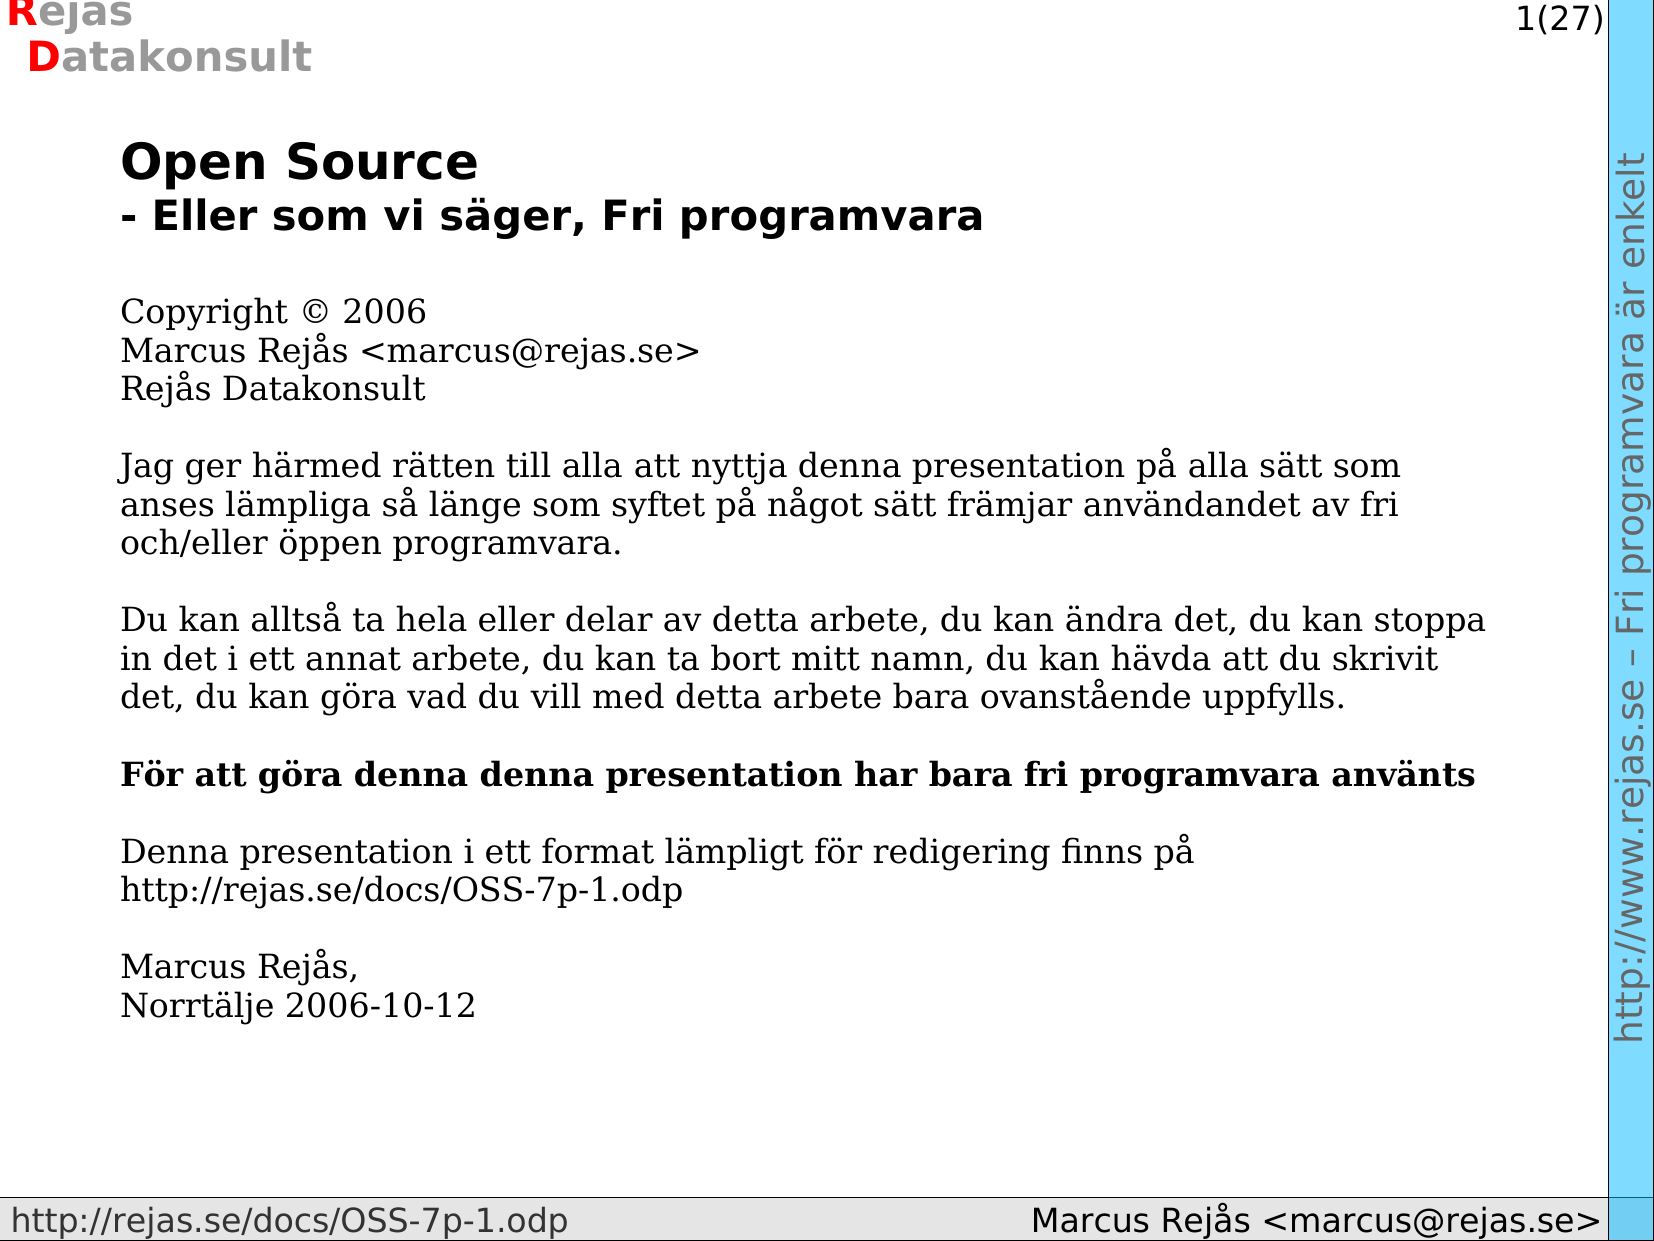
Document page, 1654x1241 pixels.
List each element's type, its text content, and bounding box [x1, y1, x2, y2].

text_box Open Source - Eller som vi säger, Fri programvara Copyright © 2006 Marcus Rejås <marcus@rejas.se> Rejås Datakonsult Jag ger härmed rätten till alla att nyttja denna presentation på alla sätt som anses lämpliga så länge som syftet på något sätt främjar användandet av fri och/eller öppen programvara. Du kan alltså ta hela eller delar av detta arbete, du kan ändra det, du kan stoppa in det i ett annat arbete, du kan ta bort mitt namn, du kan hävda att du skrivit det, du kan göra vad du vill med detta arbete bara ovanstående uppfylls. För att göra denna denna presentation har bara fri programvara använts Denna presentation i ett format lämpligt för redigering finns på http://rejas.se/docs/OSS-7p-1.odp Marcus Rejås, Norrtälje 2006-10-12 [120, 132, 1504, 1205]
